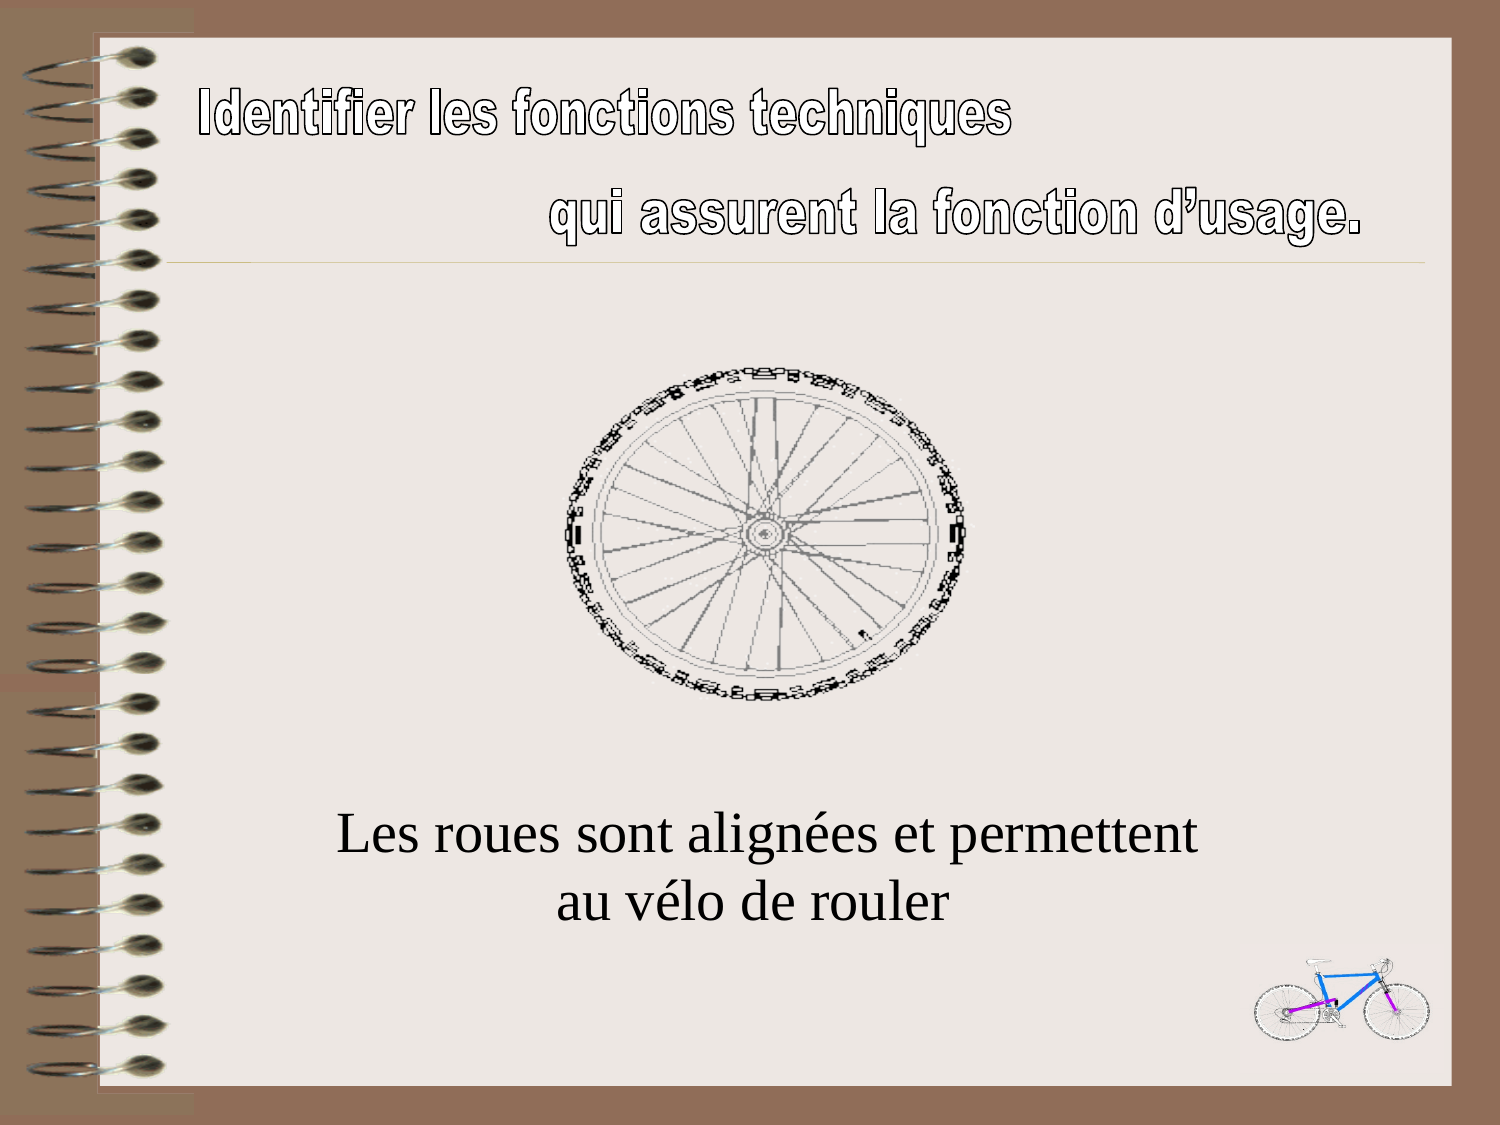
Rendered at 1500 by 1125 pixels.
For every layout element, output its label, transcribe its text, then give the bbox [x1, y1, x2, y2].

text_box [778, 199, 806, 235]
text_box [1257, 199, 1285, 235]
text_box [671, 199, 697, 235]
text_box [809, 199, 835, 234]
text_box [986, 99, 1011, 135]
text_box [958, 99, 985, 135]
text_box [769, 99, 797, 135]
text_box [431, 88, 440, 134]
text_box [588, 99, 615, 135]
text_box [200, 88, 210, 134]
text_box [828, 88, 853, 134]
text_box [1065, 188, 1076, 197]
text_box [759, 199, 778, 234]
text_box [1199, 200, 1225, 235]
picture [0, 692, 194, 1115]
picture [1240, 944, 1444, 1074]
text_box [876, 188, 885, 233]
text_box Les roues sont alignées et permettent au vélo de rouler [324, 797, 1211, 932]
text_box [1155, 188, 1182, 234]
text_box [549, 199, 577, 246]
text_box [887, 88, 896, 97]
text_box [1228, 199, 1254, 235]
text_box [1065, 200, 1076, 234]
text_box [1287, 199, 1314, 247]
text_box [1079, 199, 1107, 235]
text_box [638, 88, 648, 97]
text_box [651, 99, 678, 135]
text_box [857, 99, 882, 134]
text_box [397, 99, 415, 134]
text_box [322, 100, 332, 134]
text_box [1013, 199, 1042, 235]
text_box [750, 88, 768, 135]
text_box [709, 99, 734, 135]
picture [561, 354, 975, 710]
text_box [214, 88, 240, 135]
picture [0, 8, 194, 674]
text_box [798, 99, 826, 135]
text_box [887, 100, 896, 134]
text_box [561, 99, 586, 134]
text_box [531, 99, 558, 135]
text_box [641, 199, 669, 235]
text_box [930, 100, 955, 135]
text_box [1349, 221, 1359, 233]
text_box [952, 199, 980, 235]
text_box [366, 99, 394, 135]
text_box [699, 199, 725, 235]
text_box [581, 200, 607, 235]
text_box [322, 88, 332, 97]
text_box [301, 88, 319, 135]
text_box [681, 99, 706, 134]
text_box [244, 99, 271, 135]
text_box [612, 200, 622, 234]
text_box [353, 100, 363, 134]
text_box [512, 87, 531, 134]
text_box [728, 200, 754, 235]
text_box [1317, 199, 1346, 235]
text_box [838, 188, 857, 234]
text_box [612, 188, 622, 197]
text_box [933, 187, 953, 234]
text_box [334, 87, 363, 134]
text_box [444, 99, 471, 135]
text_box [273, 99, 298, 134]
text_box [1111, 199, 1137, 234]
text_box [1185, 187, 1196, 213]
text_box [472, 99, 497, 135]
text_box [638, 100, 648, 134]
text_box [900, 99, 926, 147]
text_box [889, 199, 917, 235]
text_box [617, 88, 635, 135]
text_box [1043, 188, 1062, 234]
text_box [984, 199, 1010, 234]
